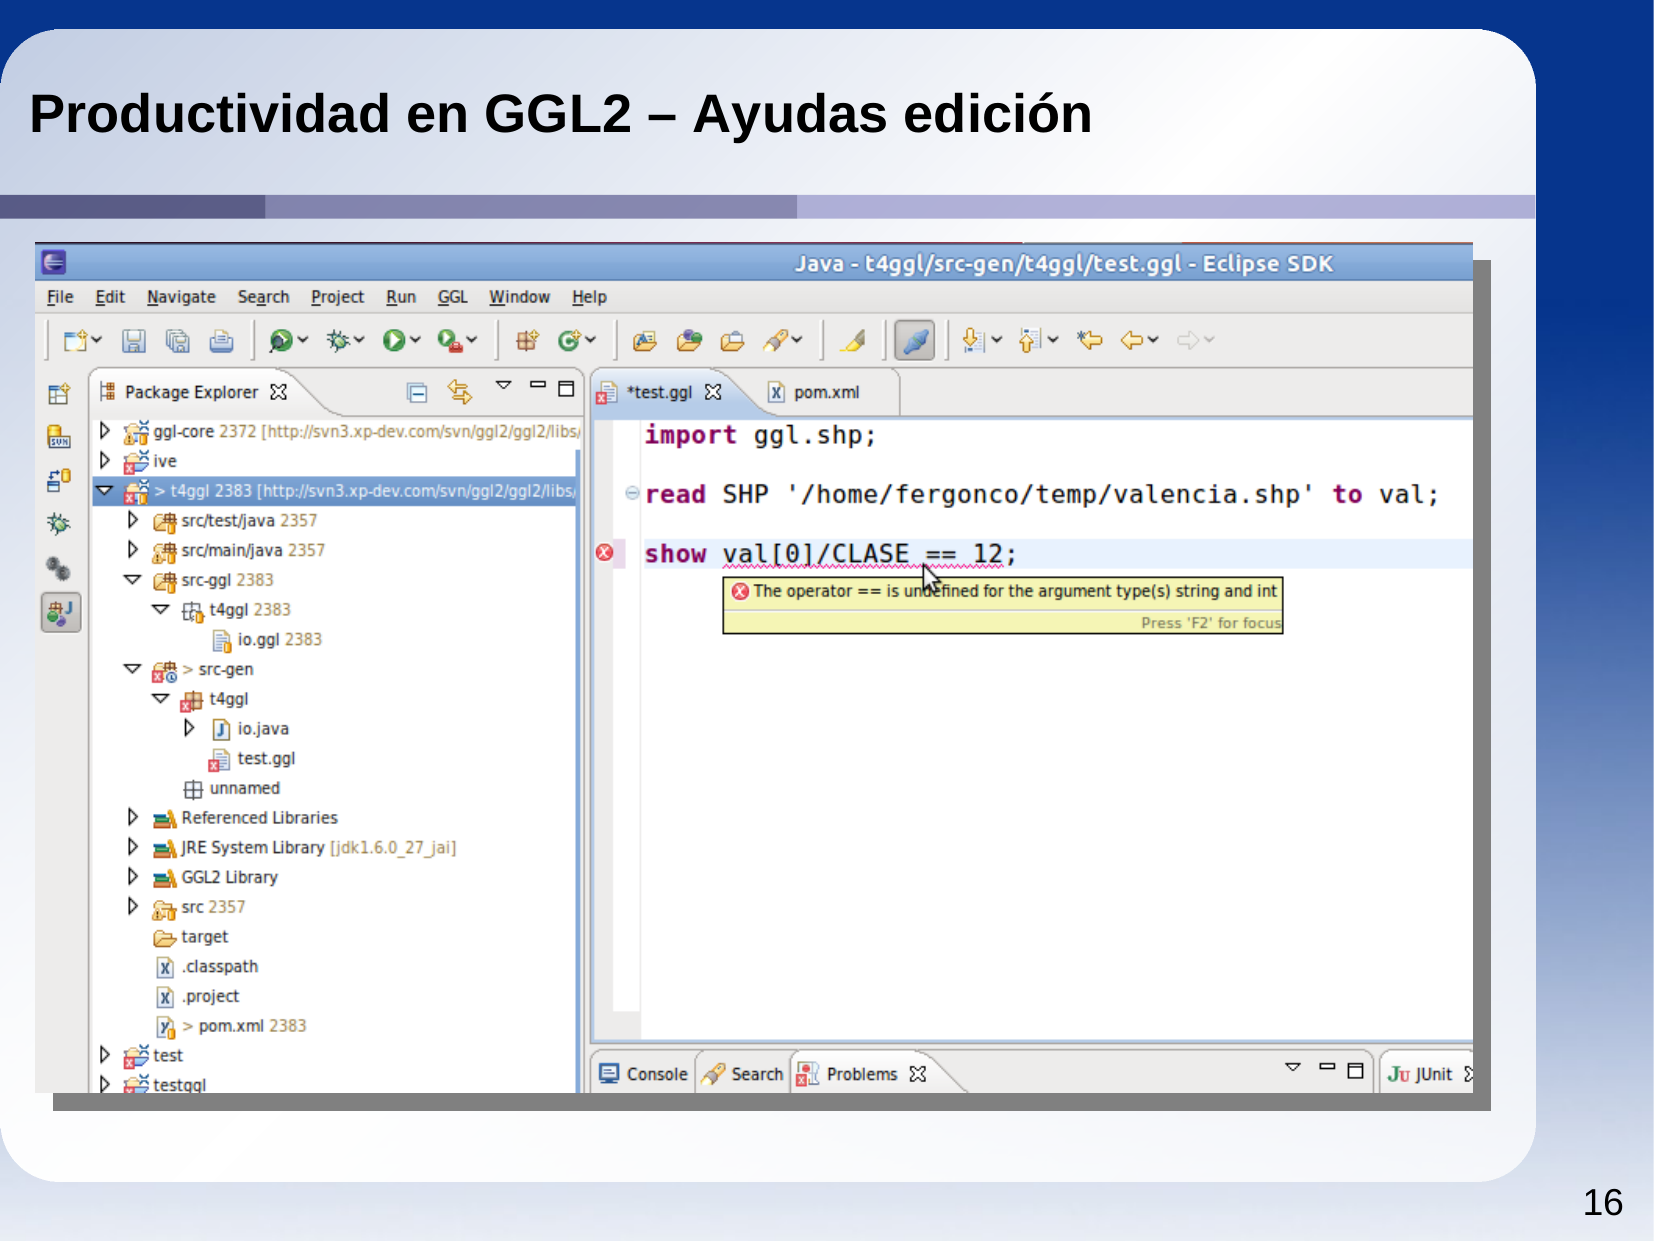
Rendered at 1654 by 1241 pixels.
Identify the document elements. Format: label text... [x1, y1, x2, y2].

picture [35, 242, 1473, 1093]
picture [0, 0, 1654, 1241]
title Productividad en GGL2 – Ayudas edición [29, 49, 1506, 178]
